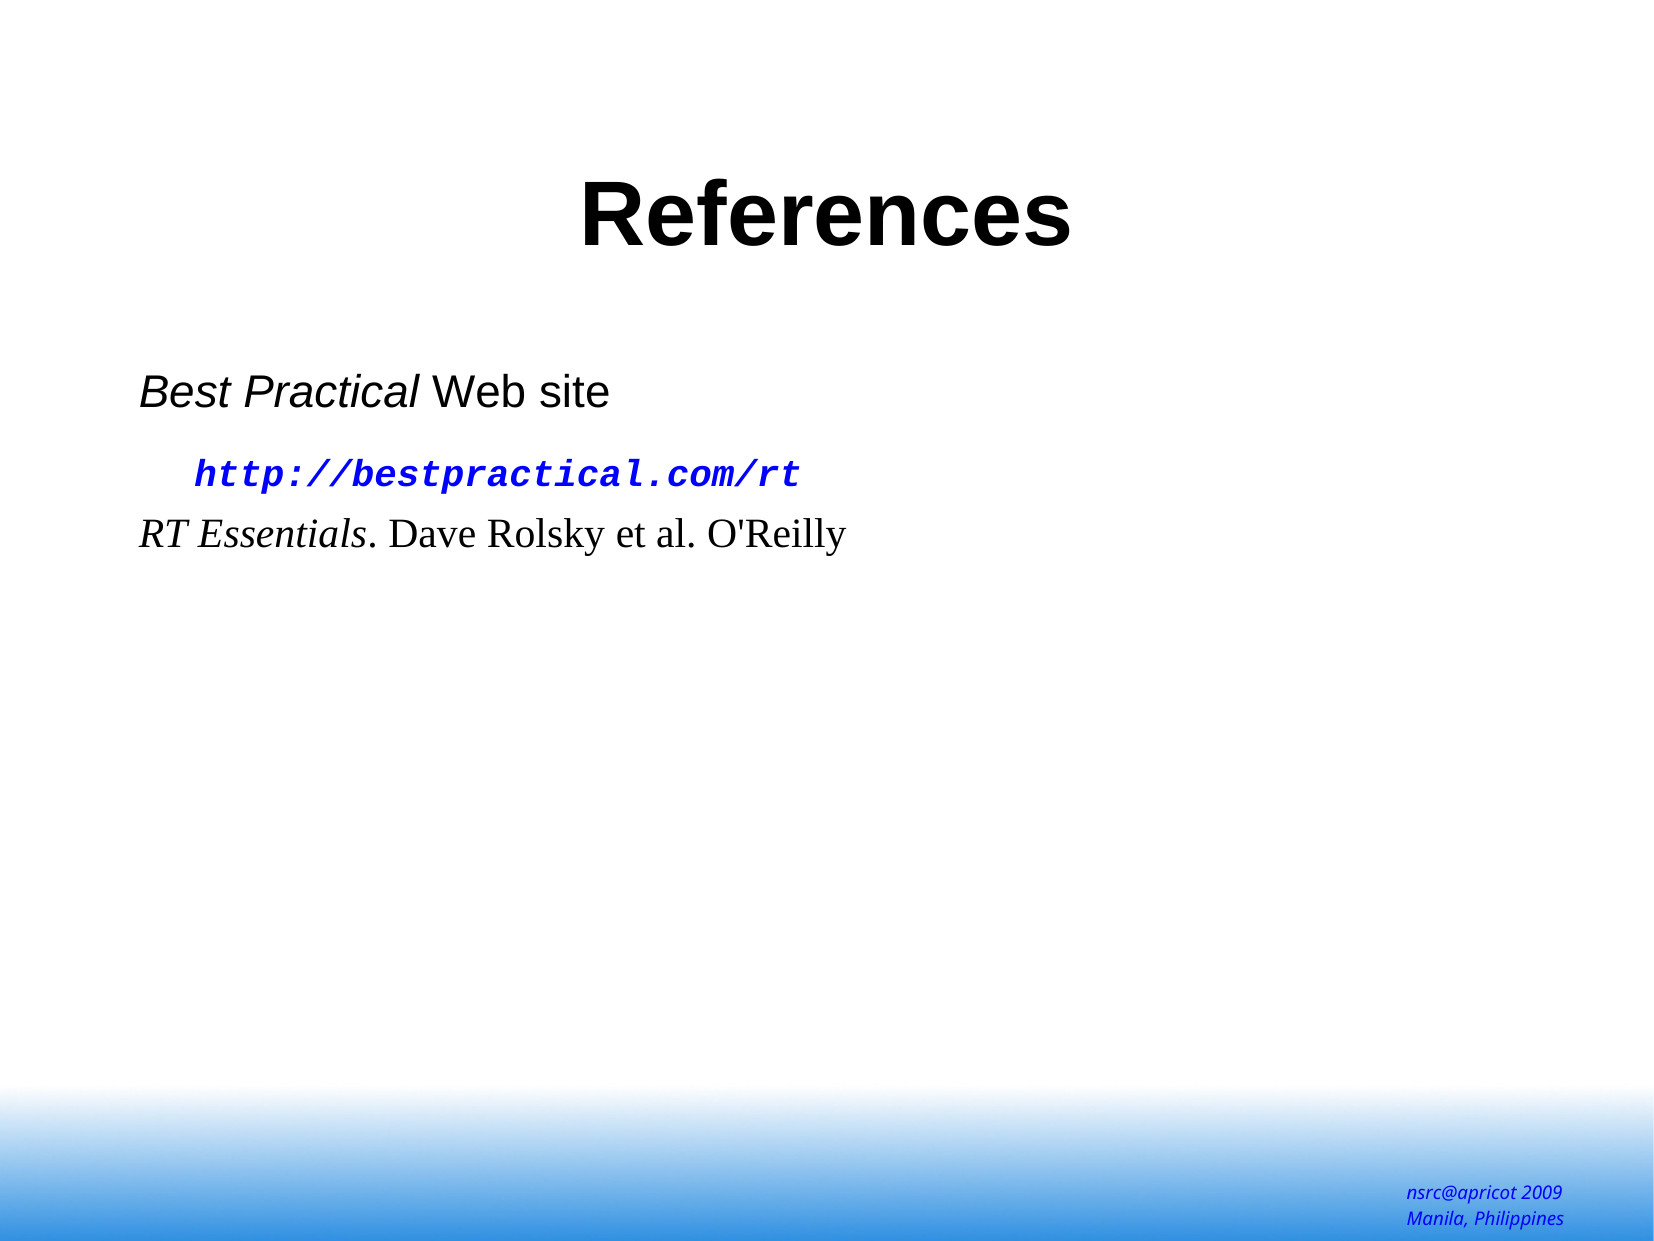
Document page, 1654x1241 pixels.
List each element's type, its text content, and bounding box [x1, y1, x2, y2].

list Best Practical Web site http://bestpractical.com/rt RT Essentials. Dave Rolsky et al. O'Reilly [124, 358, 1530, 1103]
title References [124, 110, 1530, 317]
picture [0, 1083, 1654, 1241]
